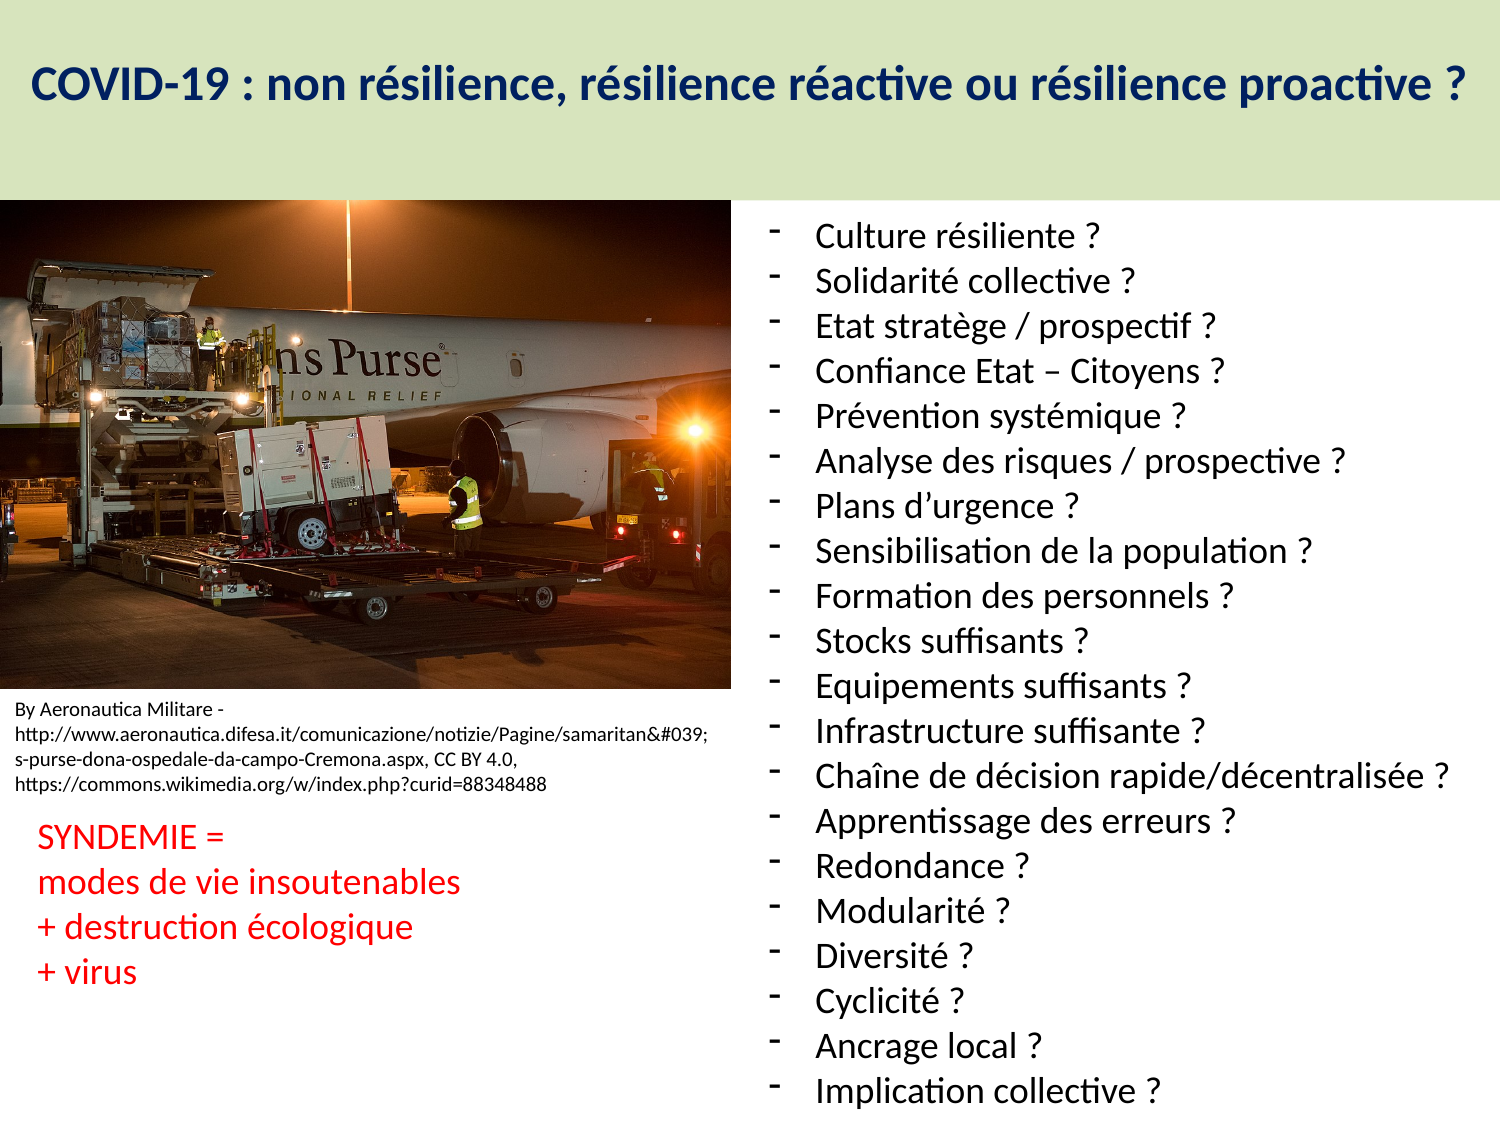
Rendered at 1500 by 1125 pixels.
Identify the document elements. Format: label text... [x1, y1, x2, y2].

text_box By Aeronautica Militare - http://www.aeronautica.difesa.it/comunicazione/notizie/Pagine/samaritan&#039;s-purse-dona-ospedale-da-campo-Cremona.aspx, CC BY 4.0, https://commons.wikimedia.org/w/index.php?curid=88348488 [0, 688, 731, 804]
text_box Culture résiliente ? Solidarité collective ? Etat stratège / prospectif ? Confiance Etat – Citoyens ? Prévention systémique ? Analyse des risques / prospective ? Plans d’urgence ? Sensibilisation de la population ? Formation des personnels ? Stocks suffisants ? Equipements suffisants ? Infrastructure suffisante ? Chaîne de décision rapide/décentralisée ? Apprentissage des erreurs ? Redondance ? Modularité ? Diversité ? Cyclicité ? Ancrage local ? Implication collective ? [753, 203, 1477, 1119]
picture [0, 200, 731, 688]
title COVID-19 : non résilience, résilience réactive ou résilience proactive ? [0, 0, 1500, 201]
text_box SYNDEMIE = modes de vie insoutenables + destruction écologique + virus [22, 804, 629, 1000]
